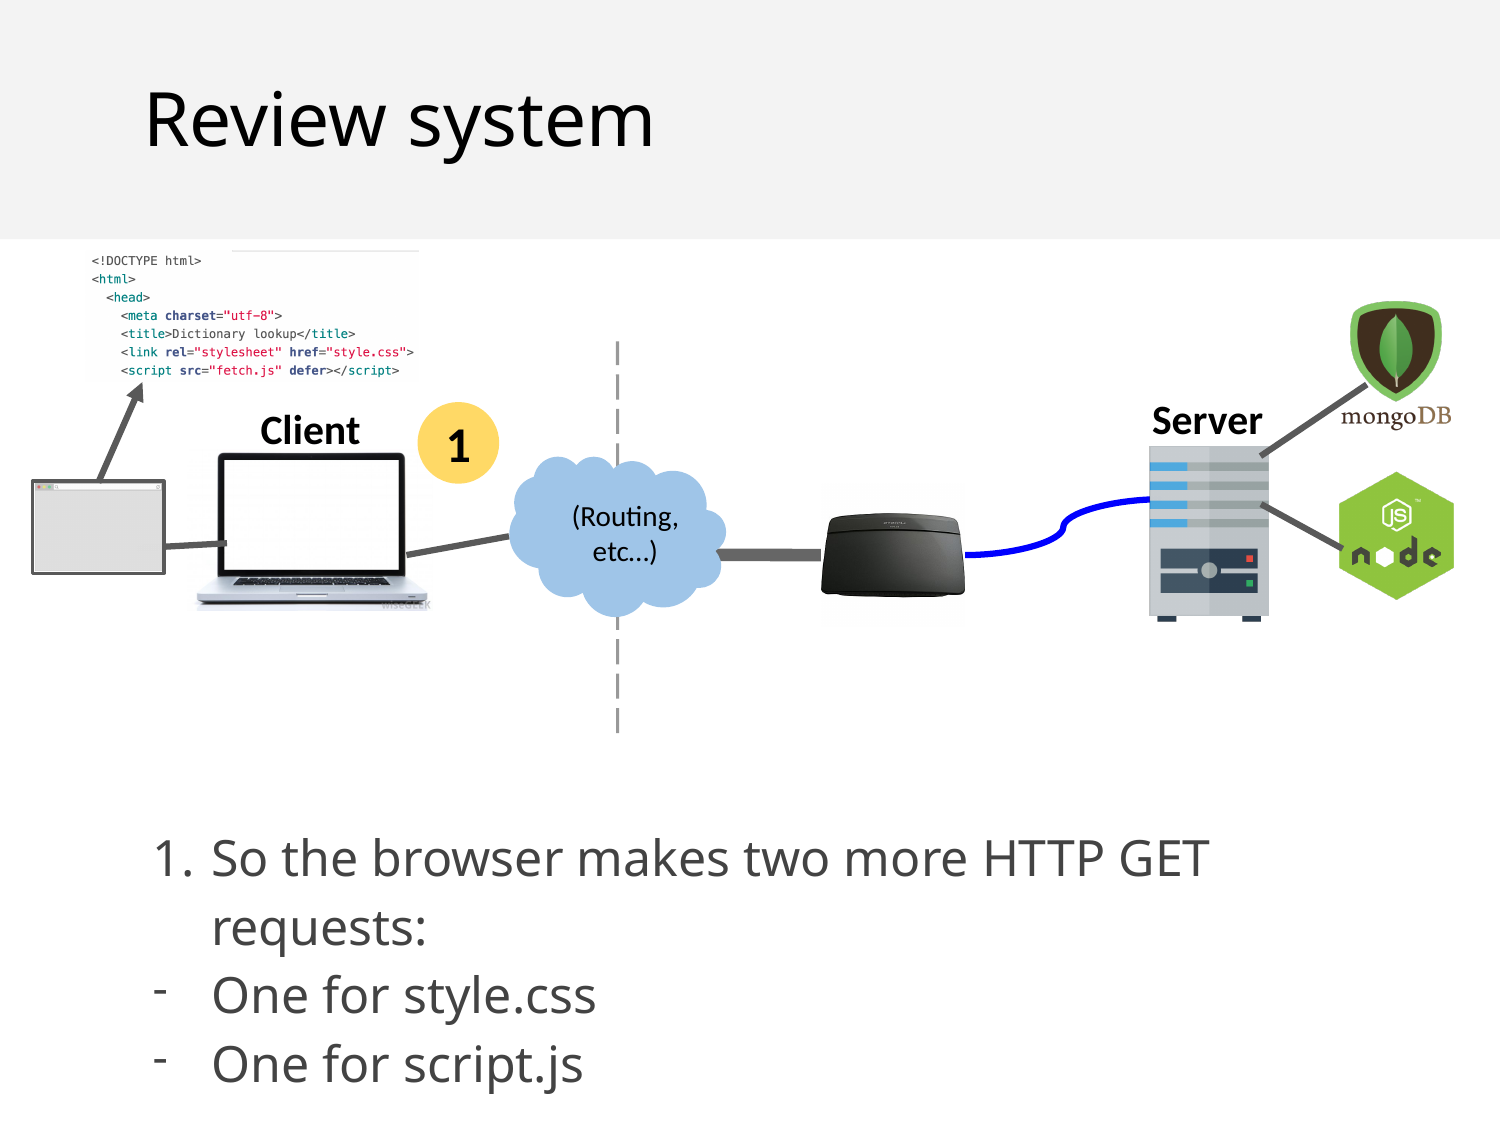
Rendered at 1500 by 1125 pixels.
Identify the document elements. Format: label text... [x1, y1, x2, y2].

text_box Client [188, 371, 434, 449]
picture [1330, 470, 1462, 602]
text_box 1 [417, 402, 500, 484]
picture [34, 482, 163, 572]
picture [85, 250, 419, 382]
picture [821, 483, 965, 627]
text_box Server [1085, 361, 1331, 475]
picture [1114, 475, 1302, 630]
picture [187, 449, 433, 611]
list So the browser makes two more HTTP GET requests: One for style.css One for script.js [121, 802, 1442, 945]
title Review system [128, 56, 1372, 183]
picture [1324, 282, 1468, 450]
text_box (Routing, etc…) [509, 456, 727, 618]
